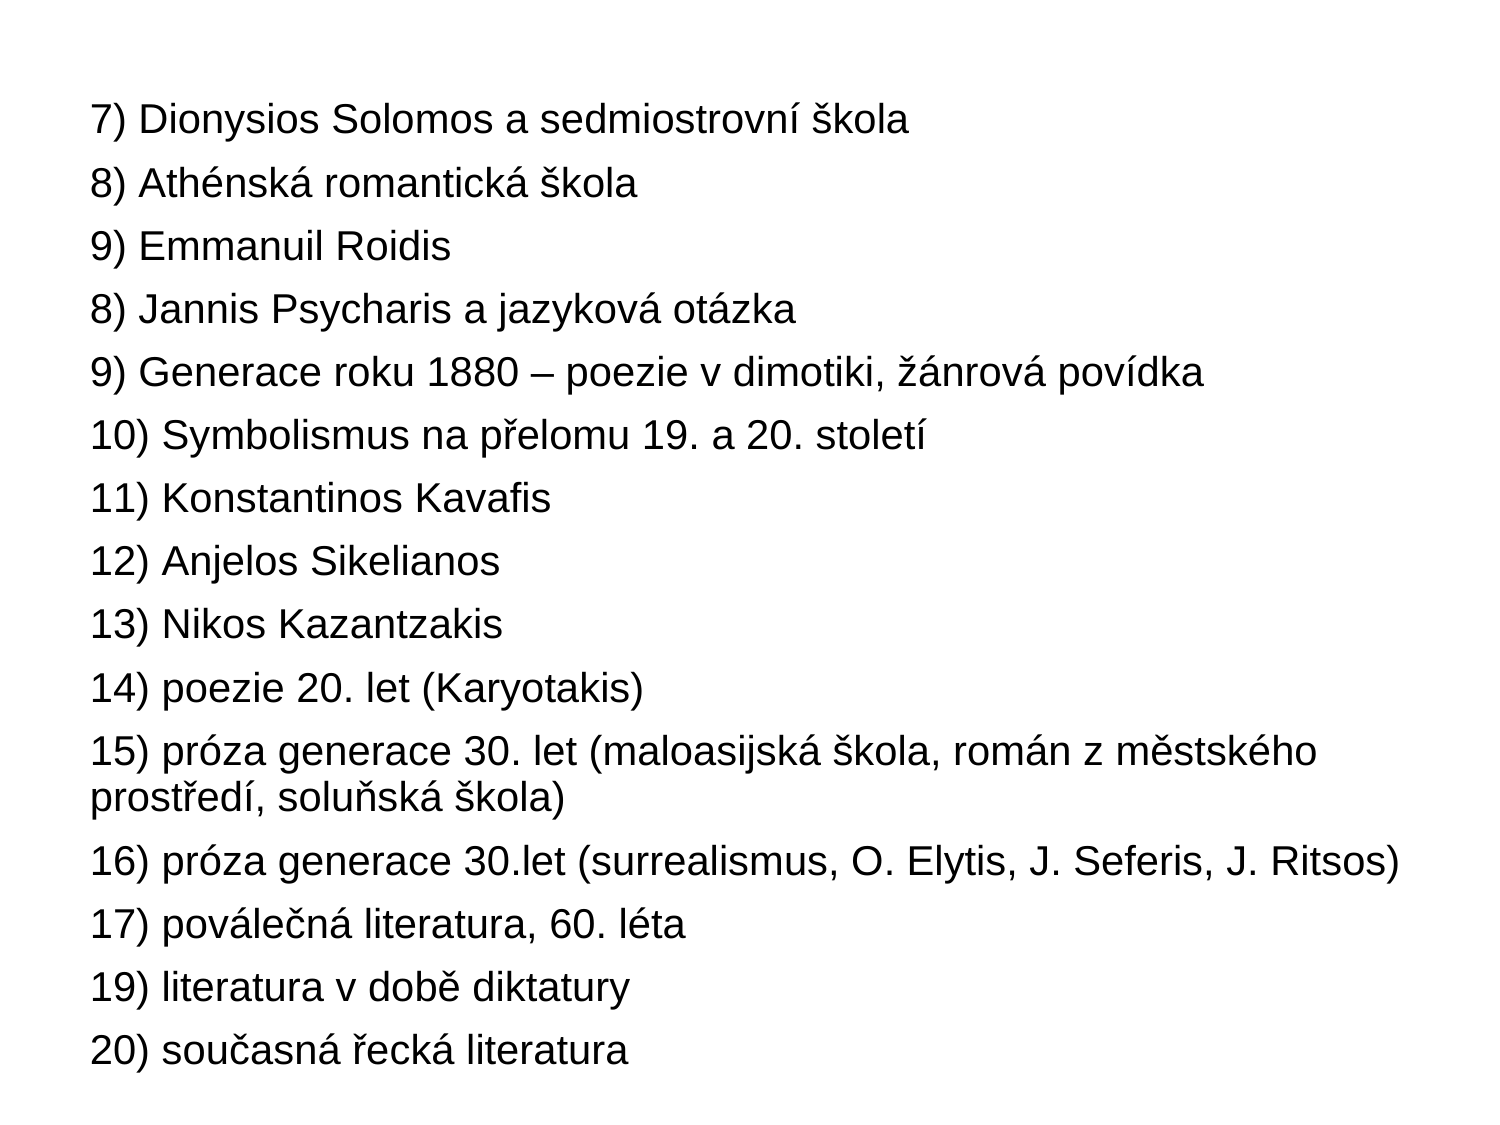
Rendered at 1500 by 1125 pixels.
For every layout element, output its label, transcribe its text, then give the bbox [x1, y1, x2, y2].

list 7) Dionysios Solomos a sedmiostrovní škola 8) Athénská romantická škola 9) Emmanuil Roidis 8) Jannis Psycharis a jazyková otázka 9) Generace roku 1880 – poezie v dimotiki, žánrová povídka 10) Symbolismus na přelomu 19. a 20. století 11) Konstantinos Kavafis 12) Anjelos Sikelianos 13) Nikos Kazantzakis 14) poezie 20. let (Karyotakis) 15) próza generace 30. let (maloasijská škola, román z městského prostředí, soluňská škola) 16) próza generace 30.let (surrealismus, O. Elytis, J. Seferis, J. Ritsos) 17) poválečná literatura, 60. léta 19) literatura v době diktatury 20) současná řecká literatura [74, 88, 1425, 1086]
